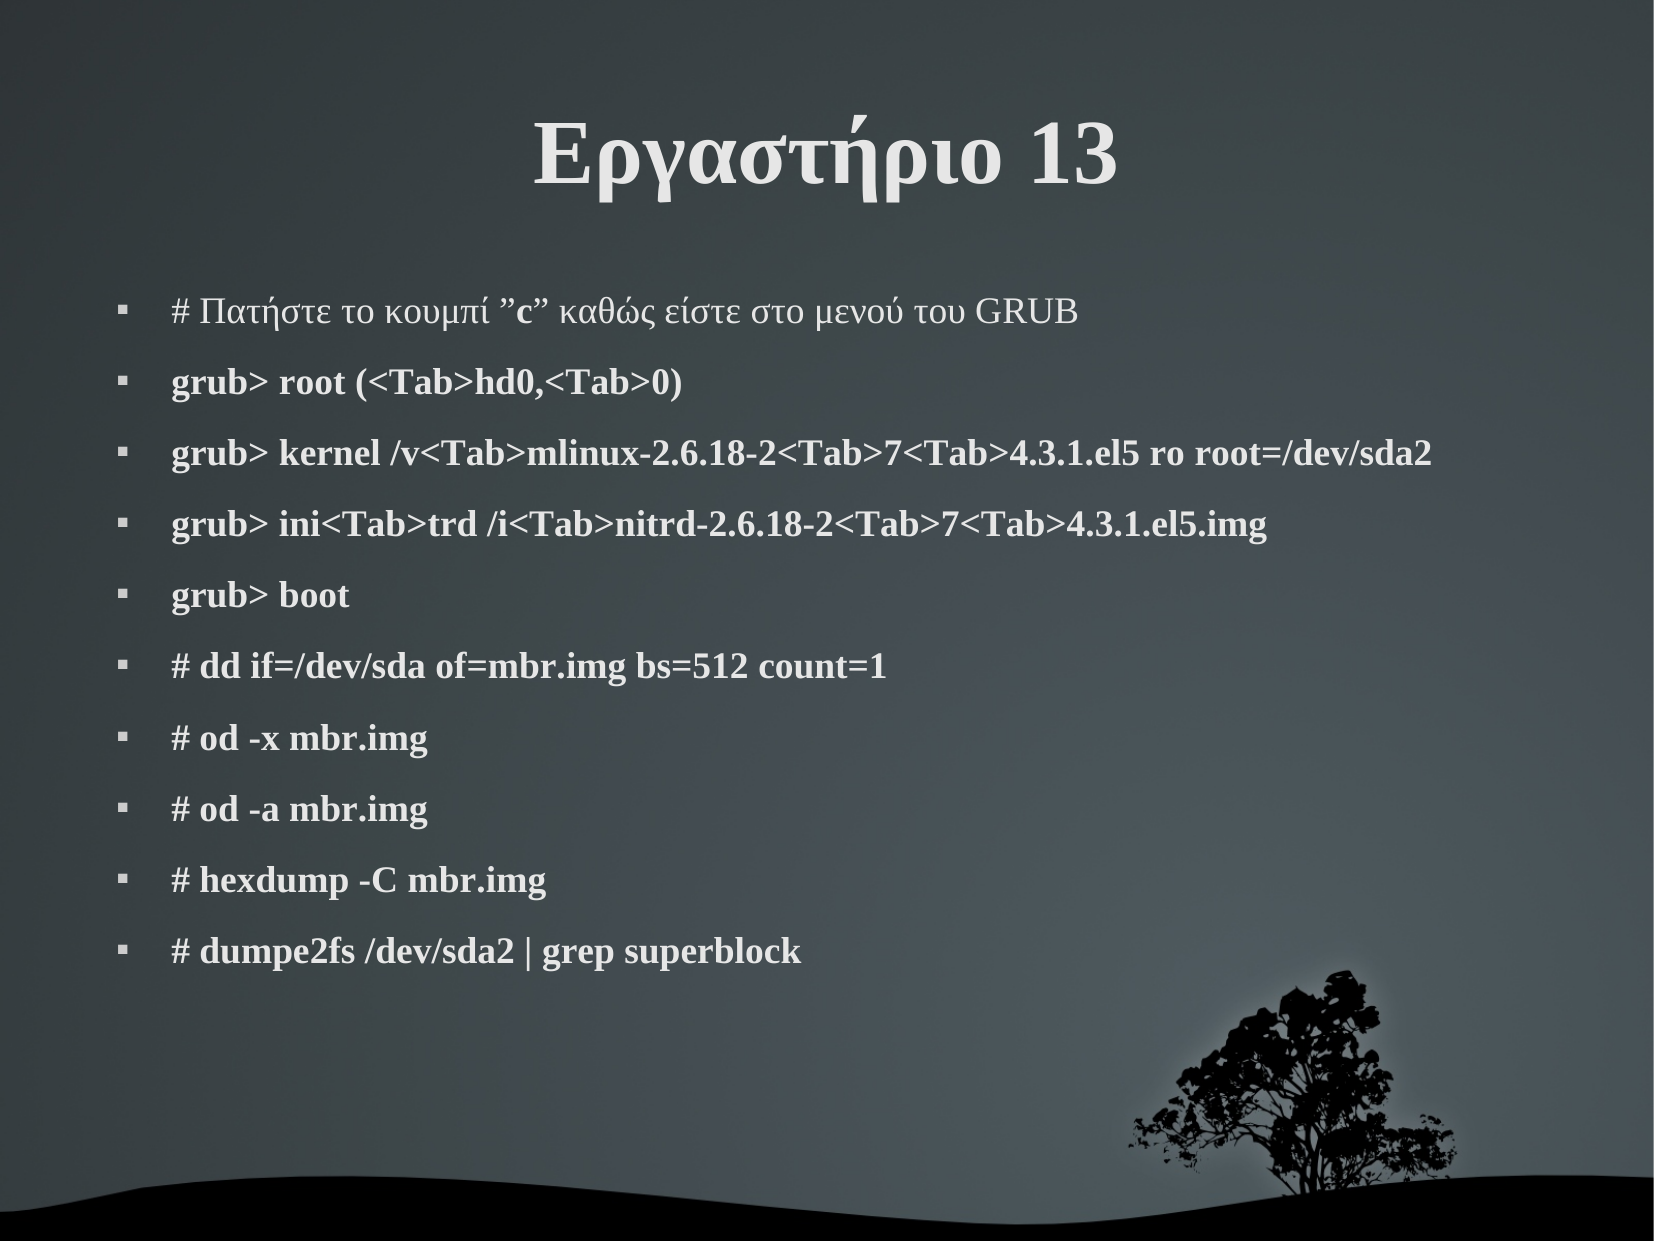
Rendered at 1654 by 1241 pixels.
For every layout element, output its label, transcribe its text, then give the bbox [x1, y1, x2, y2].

list # Πατήστε το κουμπί ”c” καθώς είστε στο μενού του GRUB grub> root (<Tab>hd0,<Tab>0) grub> kernel /v<Tab>mlinux-2.6.18-2<Tab>7<Tab>4.3.1.el5 ro root=/dev/sda2 grub> ini<Tab>trd /i<Tab>nitrd-2.6.18-2<Tab>7<Tab>4.3.1.el5.img grub> boot # dd if=/dev/sda of=mbr.img bs=512 count=1 # od -x mbr.img # od -a mbr.img # hexdump -C mbr.img # dumpe2fs /dev/sda2 | grep superblock [82, 290, 1571, 1109]
title Εργαστήριο 13 [82, 49, 1571, 257]
picture [0, 0, 1654, 1241]
